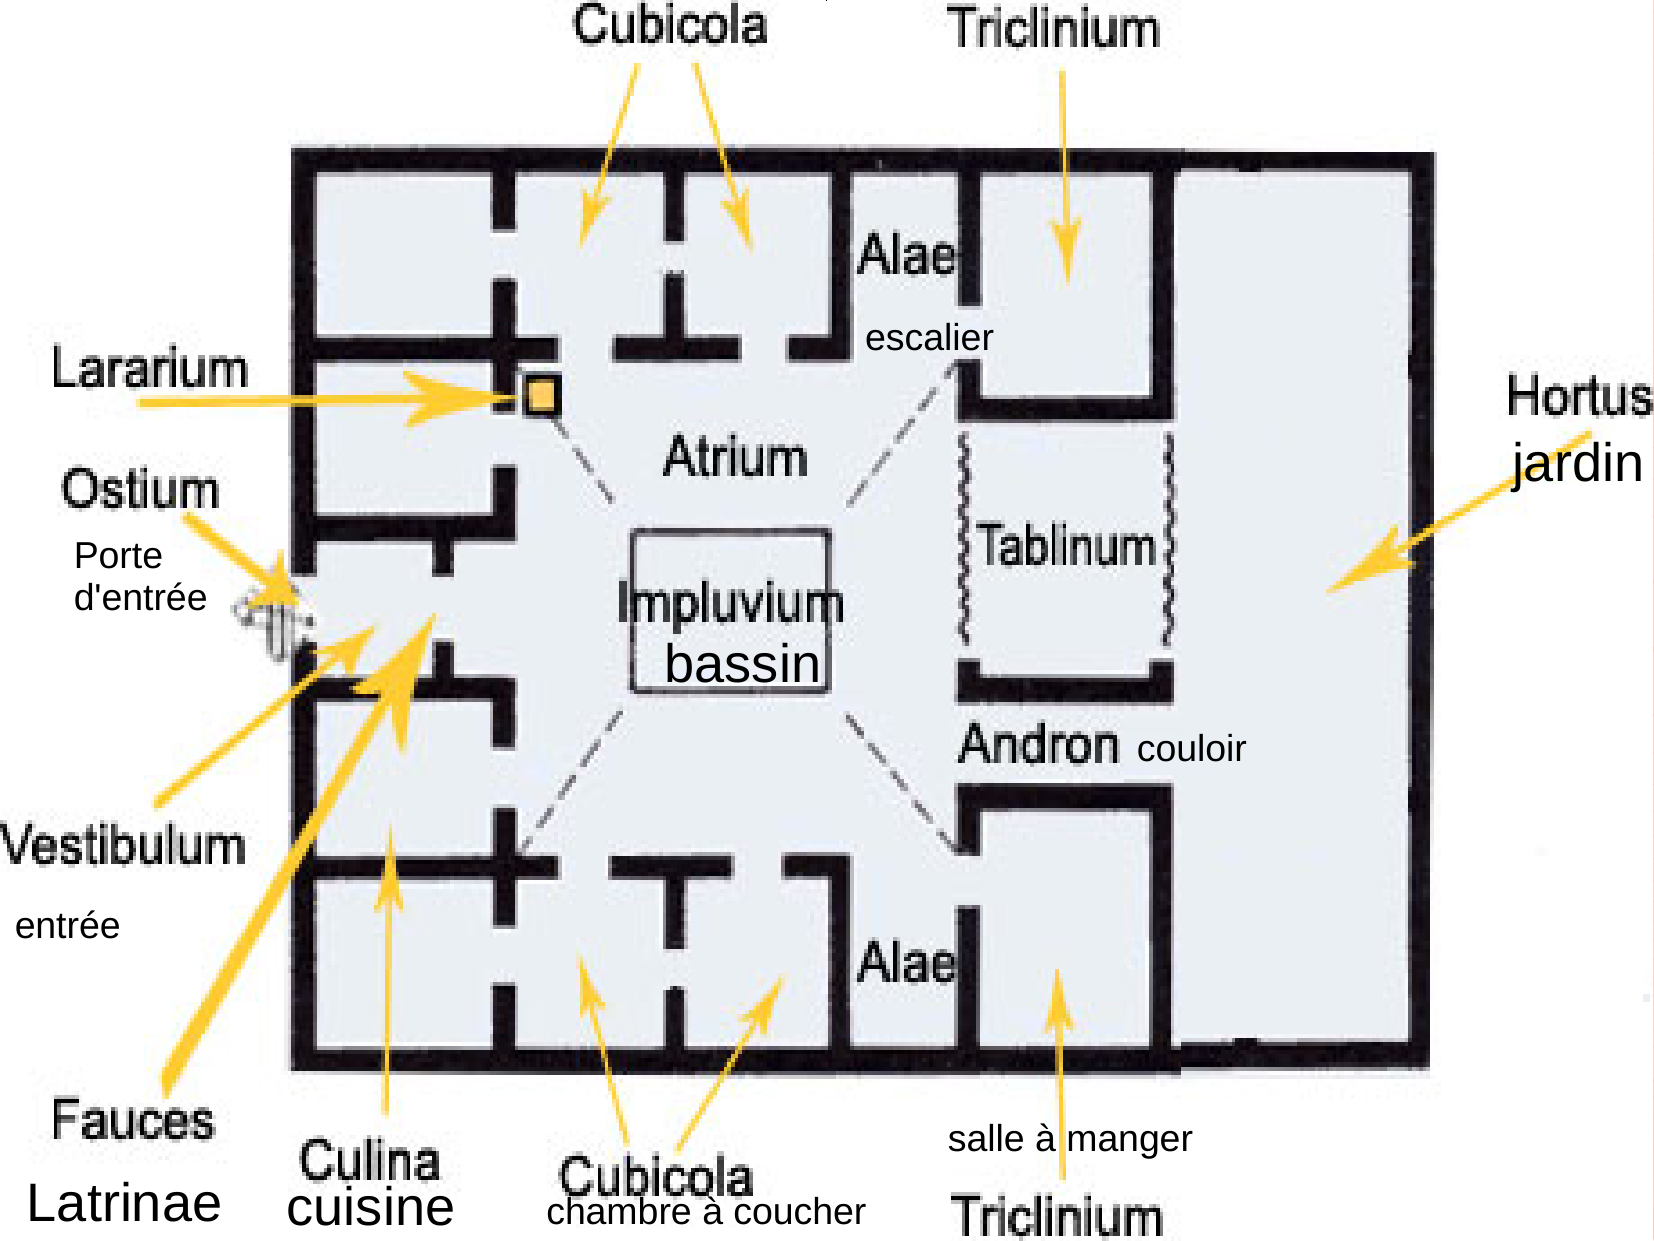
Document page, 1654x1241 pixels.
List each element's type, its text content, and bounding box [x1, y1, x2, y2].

text_box couloir [1122, 720, 1394, 780]
text_box chambre à coucher [531, 1183, 882, 1241]
text_box cuisine [271, 1169, 497, 1241]
text_box escalier [850, 309, 1028, 367]
text_box Porte d'entrée [59, 527, 225, 626]
text_box jardin [1497, 425, 1654, 501]
text_box entrée [0, 897, 249, 955]
text_box Latrinae [11, 1164, 249, 1241]
text_box bassin [649, 625, 851, 725]
picture [0, 0, 1654, 1241]
text_box salle à manger [933, 1110, 1208, 1168]
